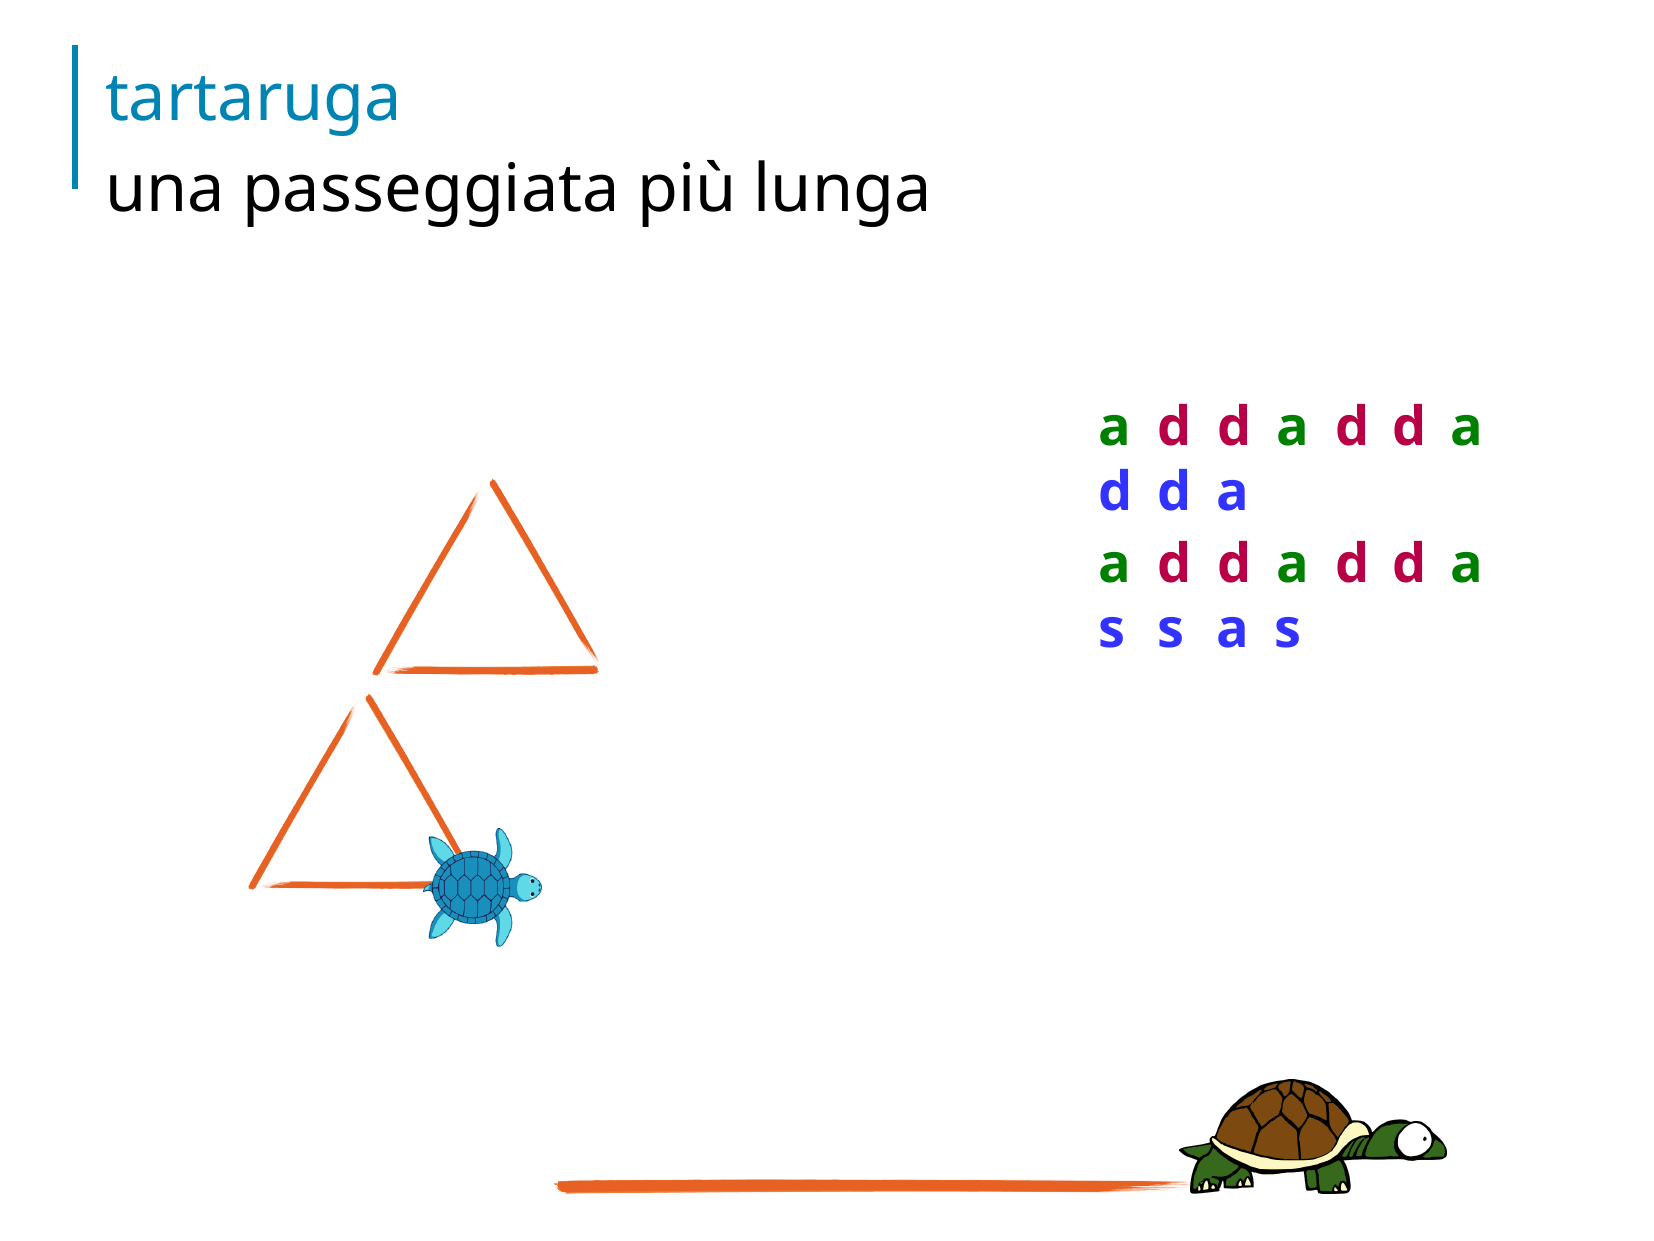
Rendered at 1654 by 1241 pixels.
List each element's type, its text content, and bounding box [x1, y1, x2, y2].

text_box a [1454, 384, 1512, 473]
text_box s [1259, 609, 1333, 674]
text_box a [1201, 472, 1278, 537]
text_box a [1261, 520, 1320, 609]
text_box a [1083, 520, 1142, 609]
picture [370, 477, 605, 678]
text_box s [1142, 609, 1201, 674]
text_box d [1202, 537, 1261, 609]
text_box d [1377, 384, 1454, 473]
text_box d [1142, 472, 1201, 537]
picture [246, 692, 542, 947]
text_box d [1142, 383, 1202, 472]
picture [553, 1079, 1447, 1194]
text_box d [1202, 383, 1261, 472]
text_box d [1084, 472, 1142, 537]
text_box s [1084, 609, 1142, 674]
text_box d [1377, 520, 1454, 609]
text_box a [1454, 520, 1512, 609]
text_box d [1320, 520, 1377, 609]
text_box d [1142, 537, 1202, 609]
title tartaruga una passeggiata più lunga [105, 49, 1571, 200]
text_box a [1201, 609, 1259, 674]
text_box a [1083, 383, 1142, 472]
text_box d [1320, 383, 1397, 472]
text_box a [1261, 383, 1320, 472]
